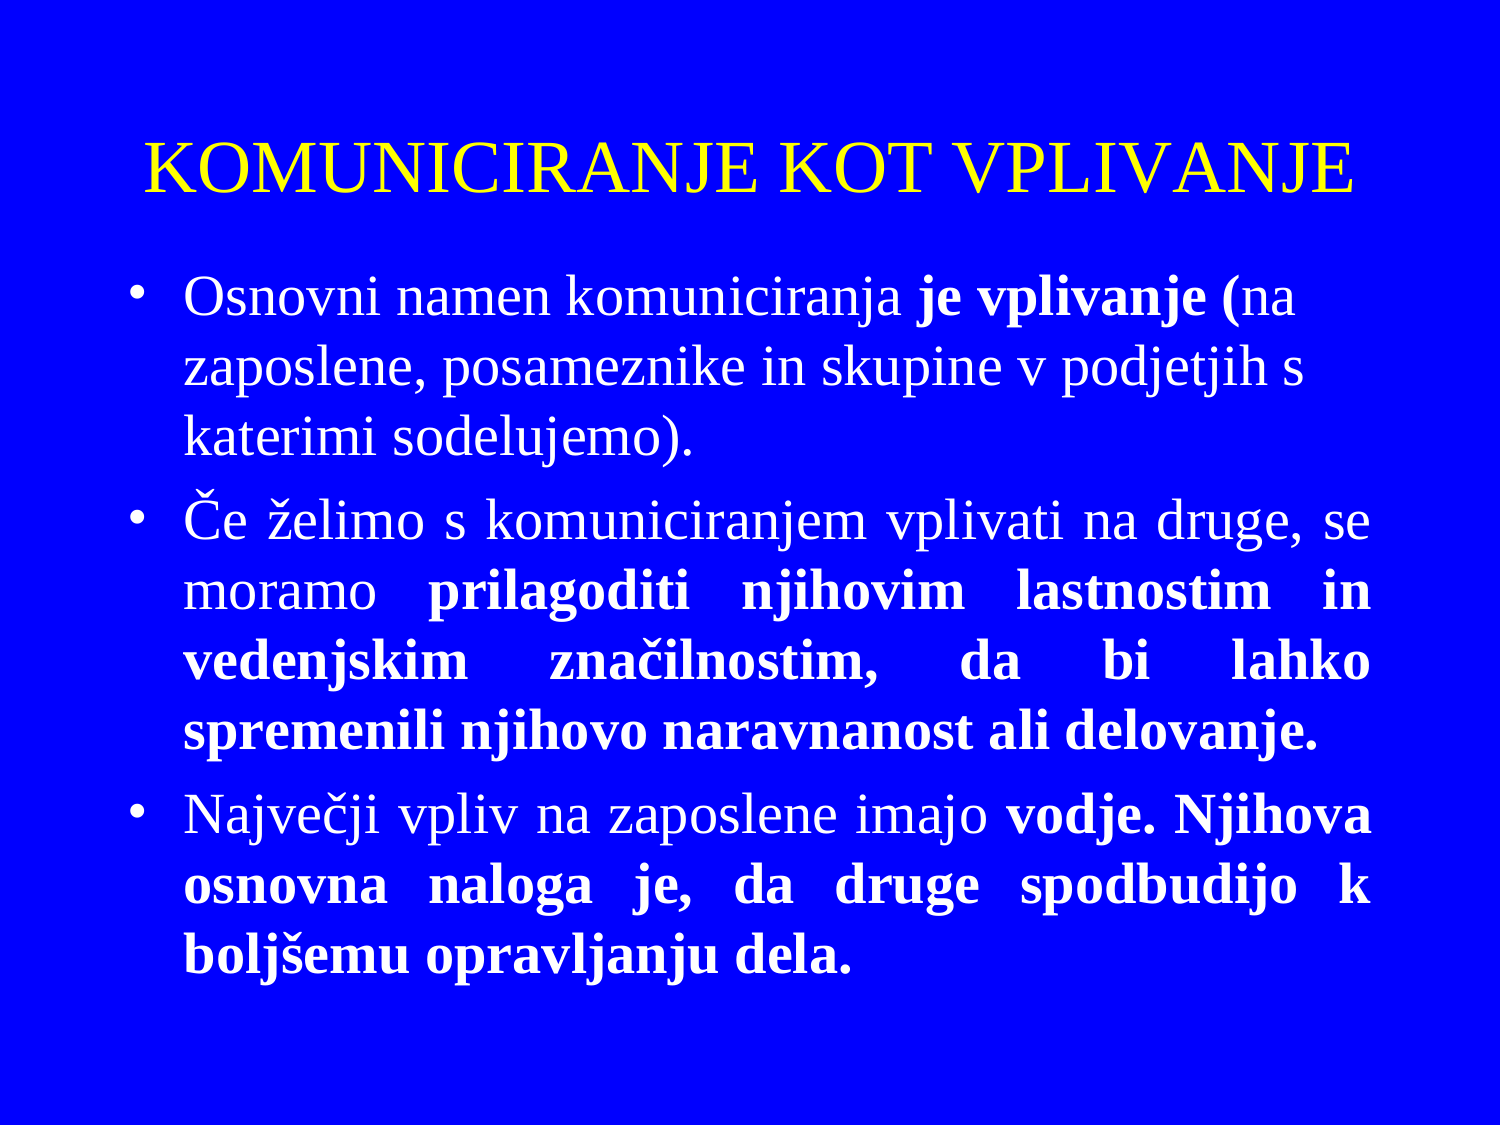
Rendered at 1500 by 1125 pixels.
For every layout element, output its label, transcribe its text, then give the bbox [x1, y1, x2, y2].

list Osnovni namen komuniciranja je vplivanje (na zaposlene, posameznike in skupine v podjetjih s katerimi sodelujemo). Če želimo s komuniciranjem vplivati na druge, se moramo prilagoditi njihovim lastnostim in vedenjskim značilnostim, da bi lahko spremenili njihovo naravnanost ali delovanje. Največji vpliv na zaposlene imajo vodje. Njihova osnovna naloga je, da druge spodbudijo k boljšemu opravljanju dela. [112, 249, 1388, 1001]
title KOMUNICIRANJE KOT VPLIVANJE [112, 99, 1388, 225]
